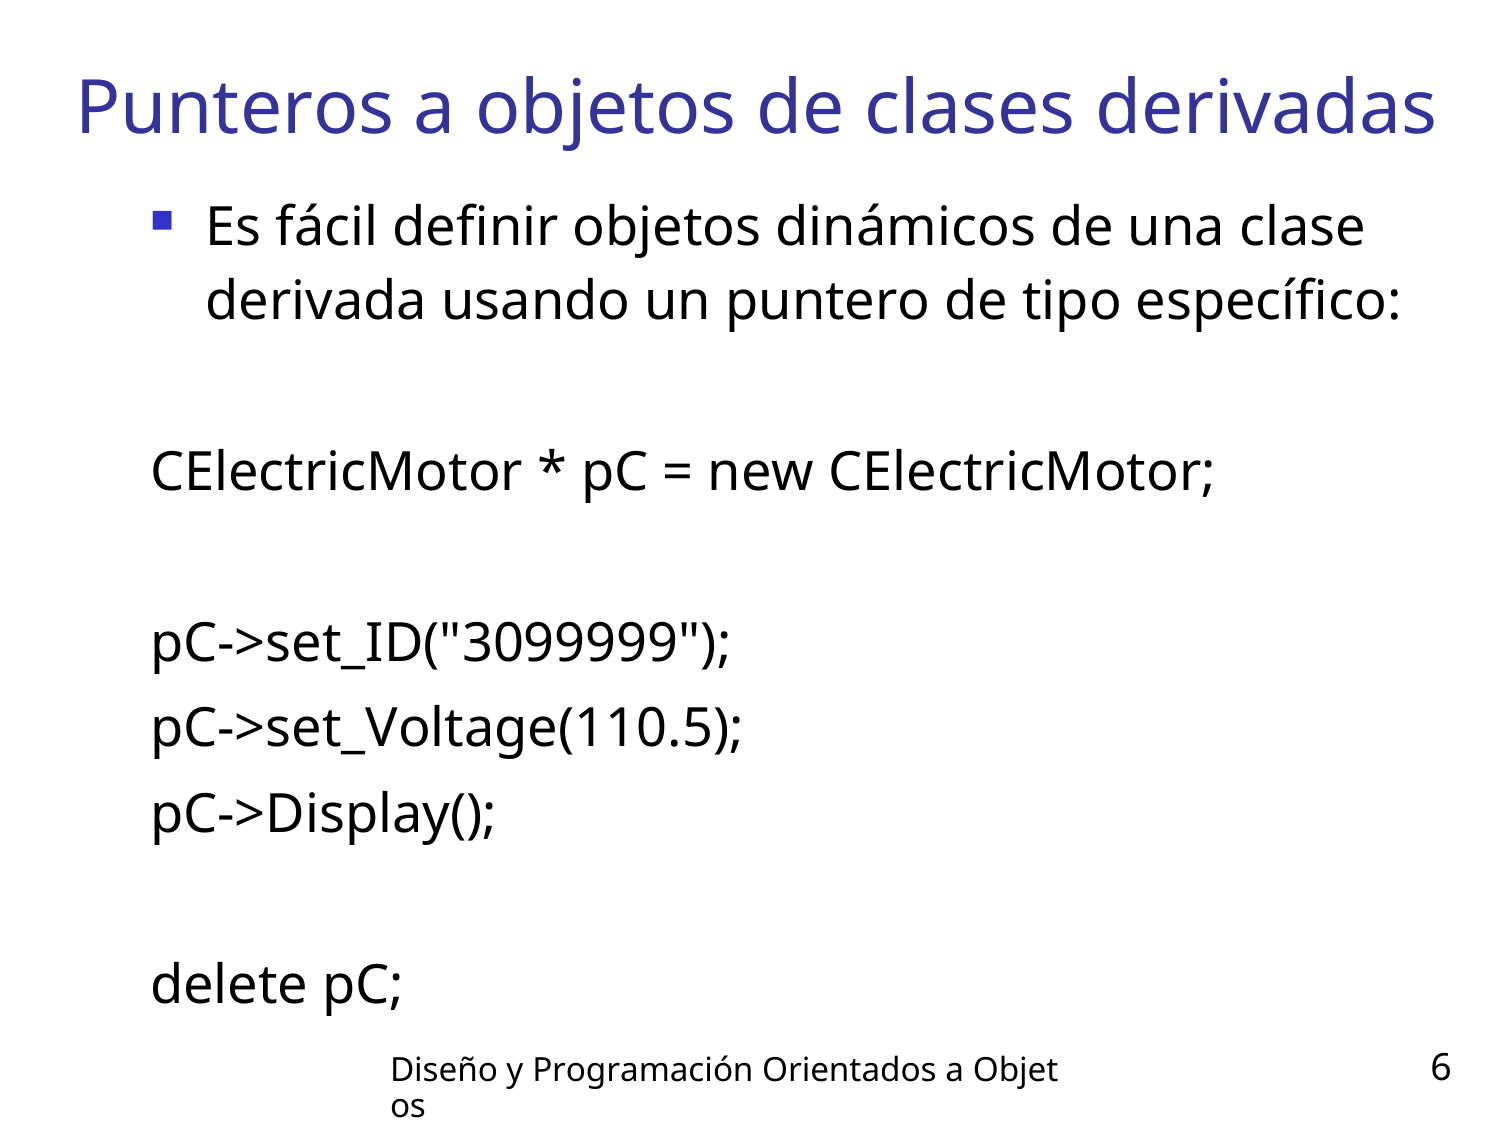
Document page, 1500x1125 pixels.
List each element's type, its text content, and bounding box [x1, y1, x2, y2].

list Es fácil definir objetos dinámicos de una clase derivada usando un puntero de tipo específico: CElectricMotor * pC = new CElectricMotor; pC->set_ID("3099999"); pC->set_Voltage(110.5); pC->Display(); delete pC; [150, 187, 1462, 1013]
title Punteros a objetos de clases derivadas [75, 18, 1466, 181]
